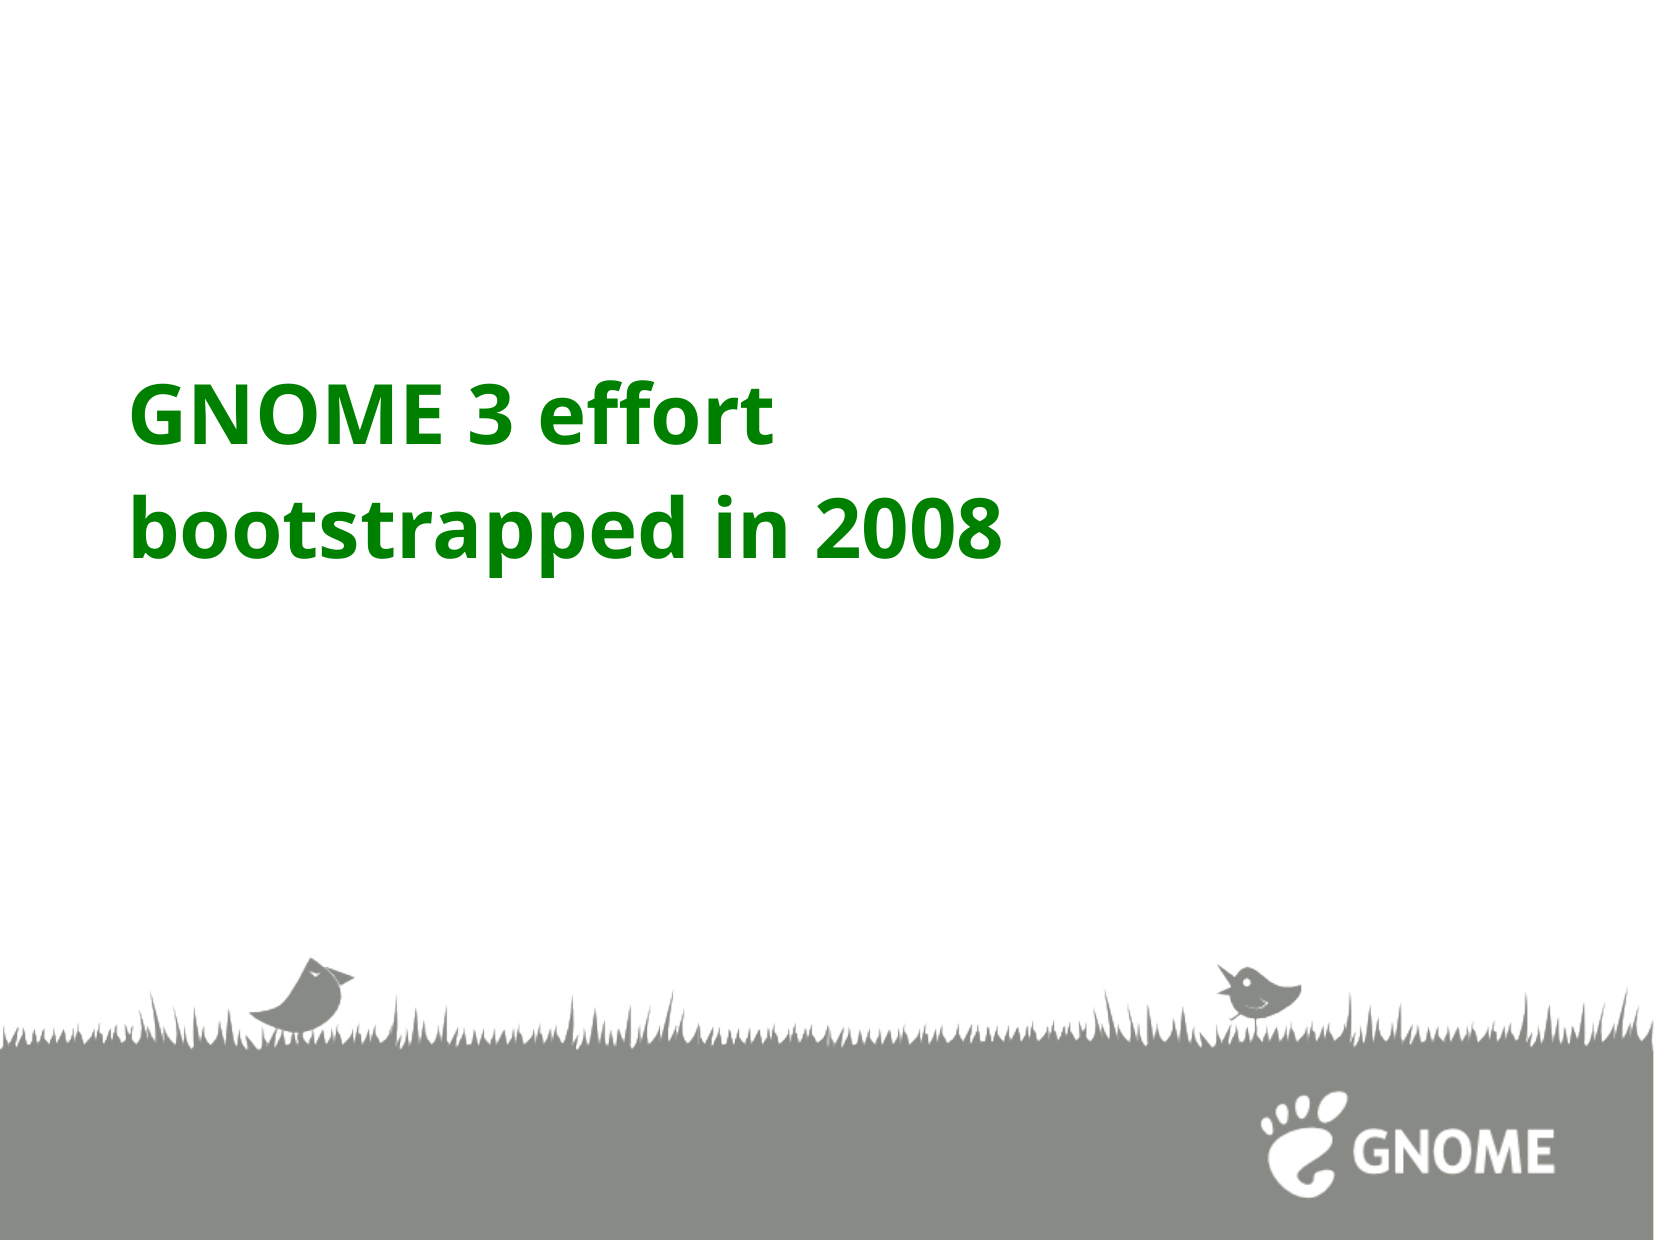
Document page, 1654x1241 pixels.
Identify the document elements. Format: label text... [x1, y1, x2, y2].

text_box GNOME 3 effort bootstrapped in 2008 [112, 348, 1276, 558]
picture [0, 0, 1654, 1241]
